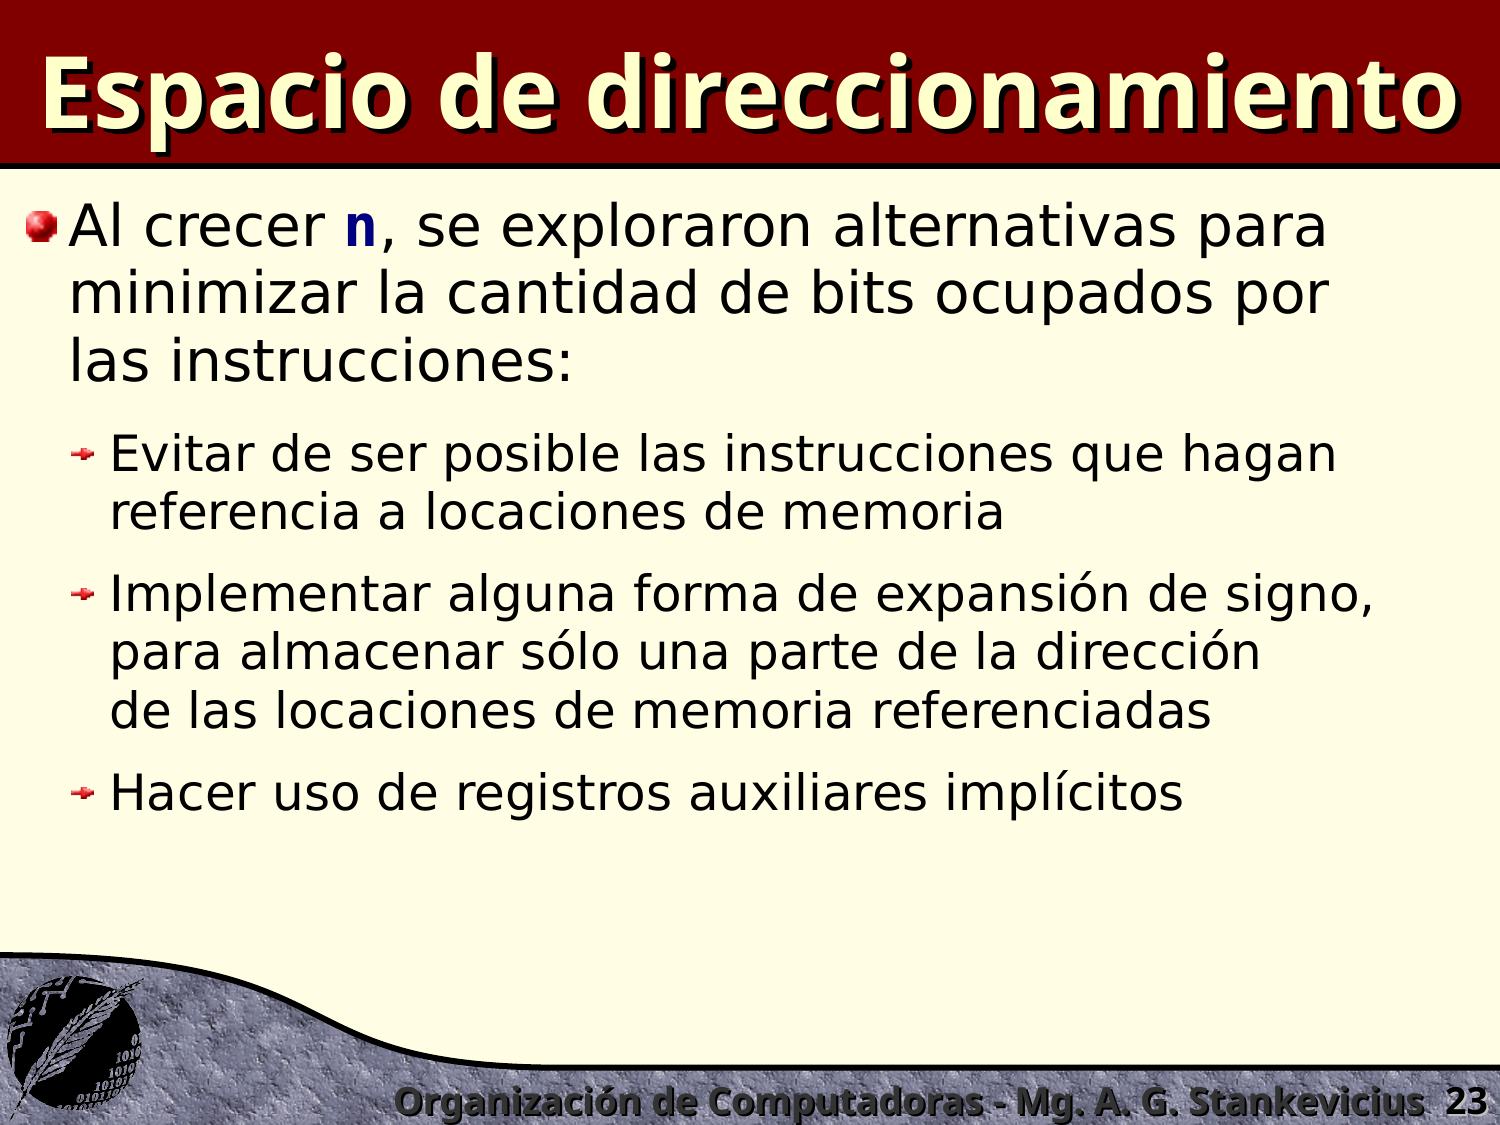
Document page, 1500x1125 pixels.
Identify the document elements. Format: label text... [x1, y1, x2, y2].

title Espacio de direccionamiento [15, 5, 1485, 160]
picture [1058, 1100, 1065, 1110]
picture [0, 959, 1500, 1125]
list Al crecer n, se exploraron alternativas para minimizar la cantidad de bits ocupados por las instrucciones: Evitar de ser posible las instrucciones que hagan referencia a locaciones de memoria Implementar alguna forma de expansión de signo, para almacenar sólo una parte de la dirección de las locaciones de memoria referenciadas Hacer uso de registros auxiliares implícitos [11, 192, 1486, 935]
picture [802, 1100, 806, 1110]
picture [448, 1100, 455, 1110]
